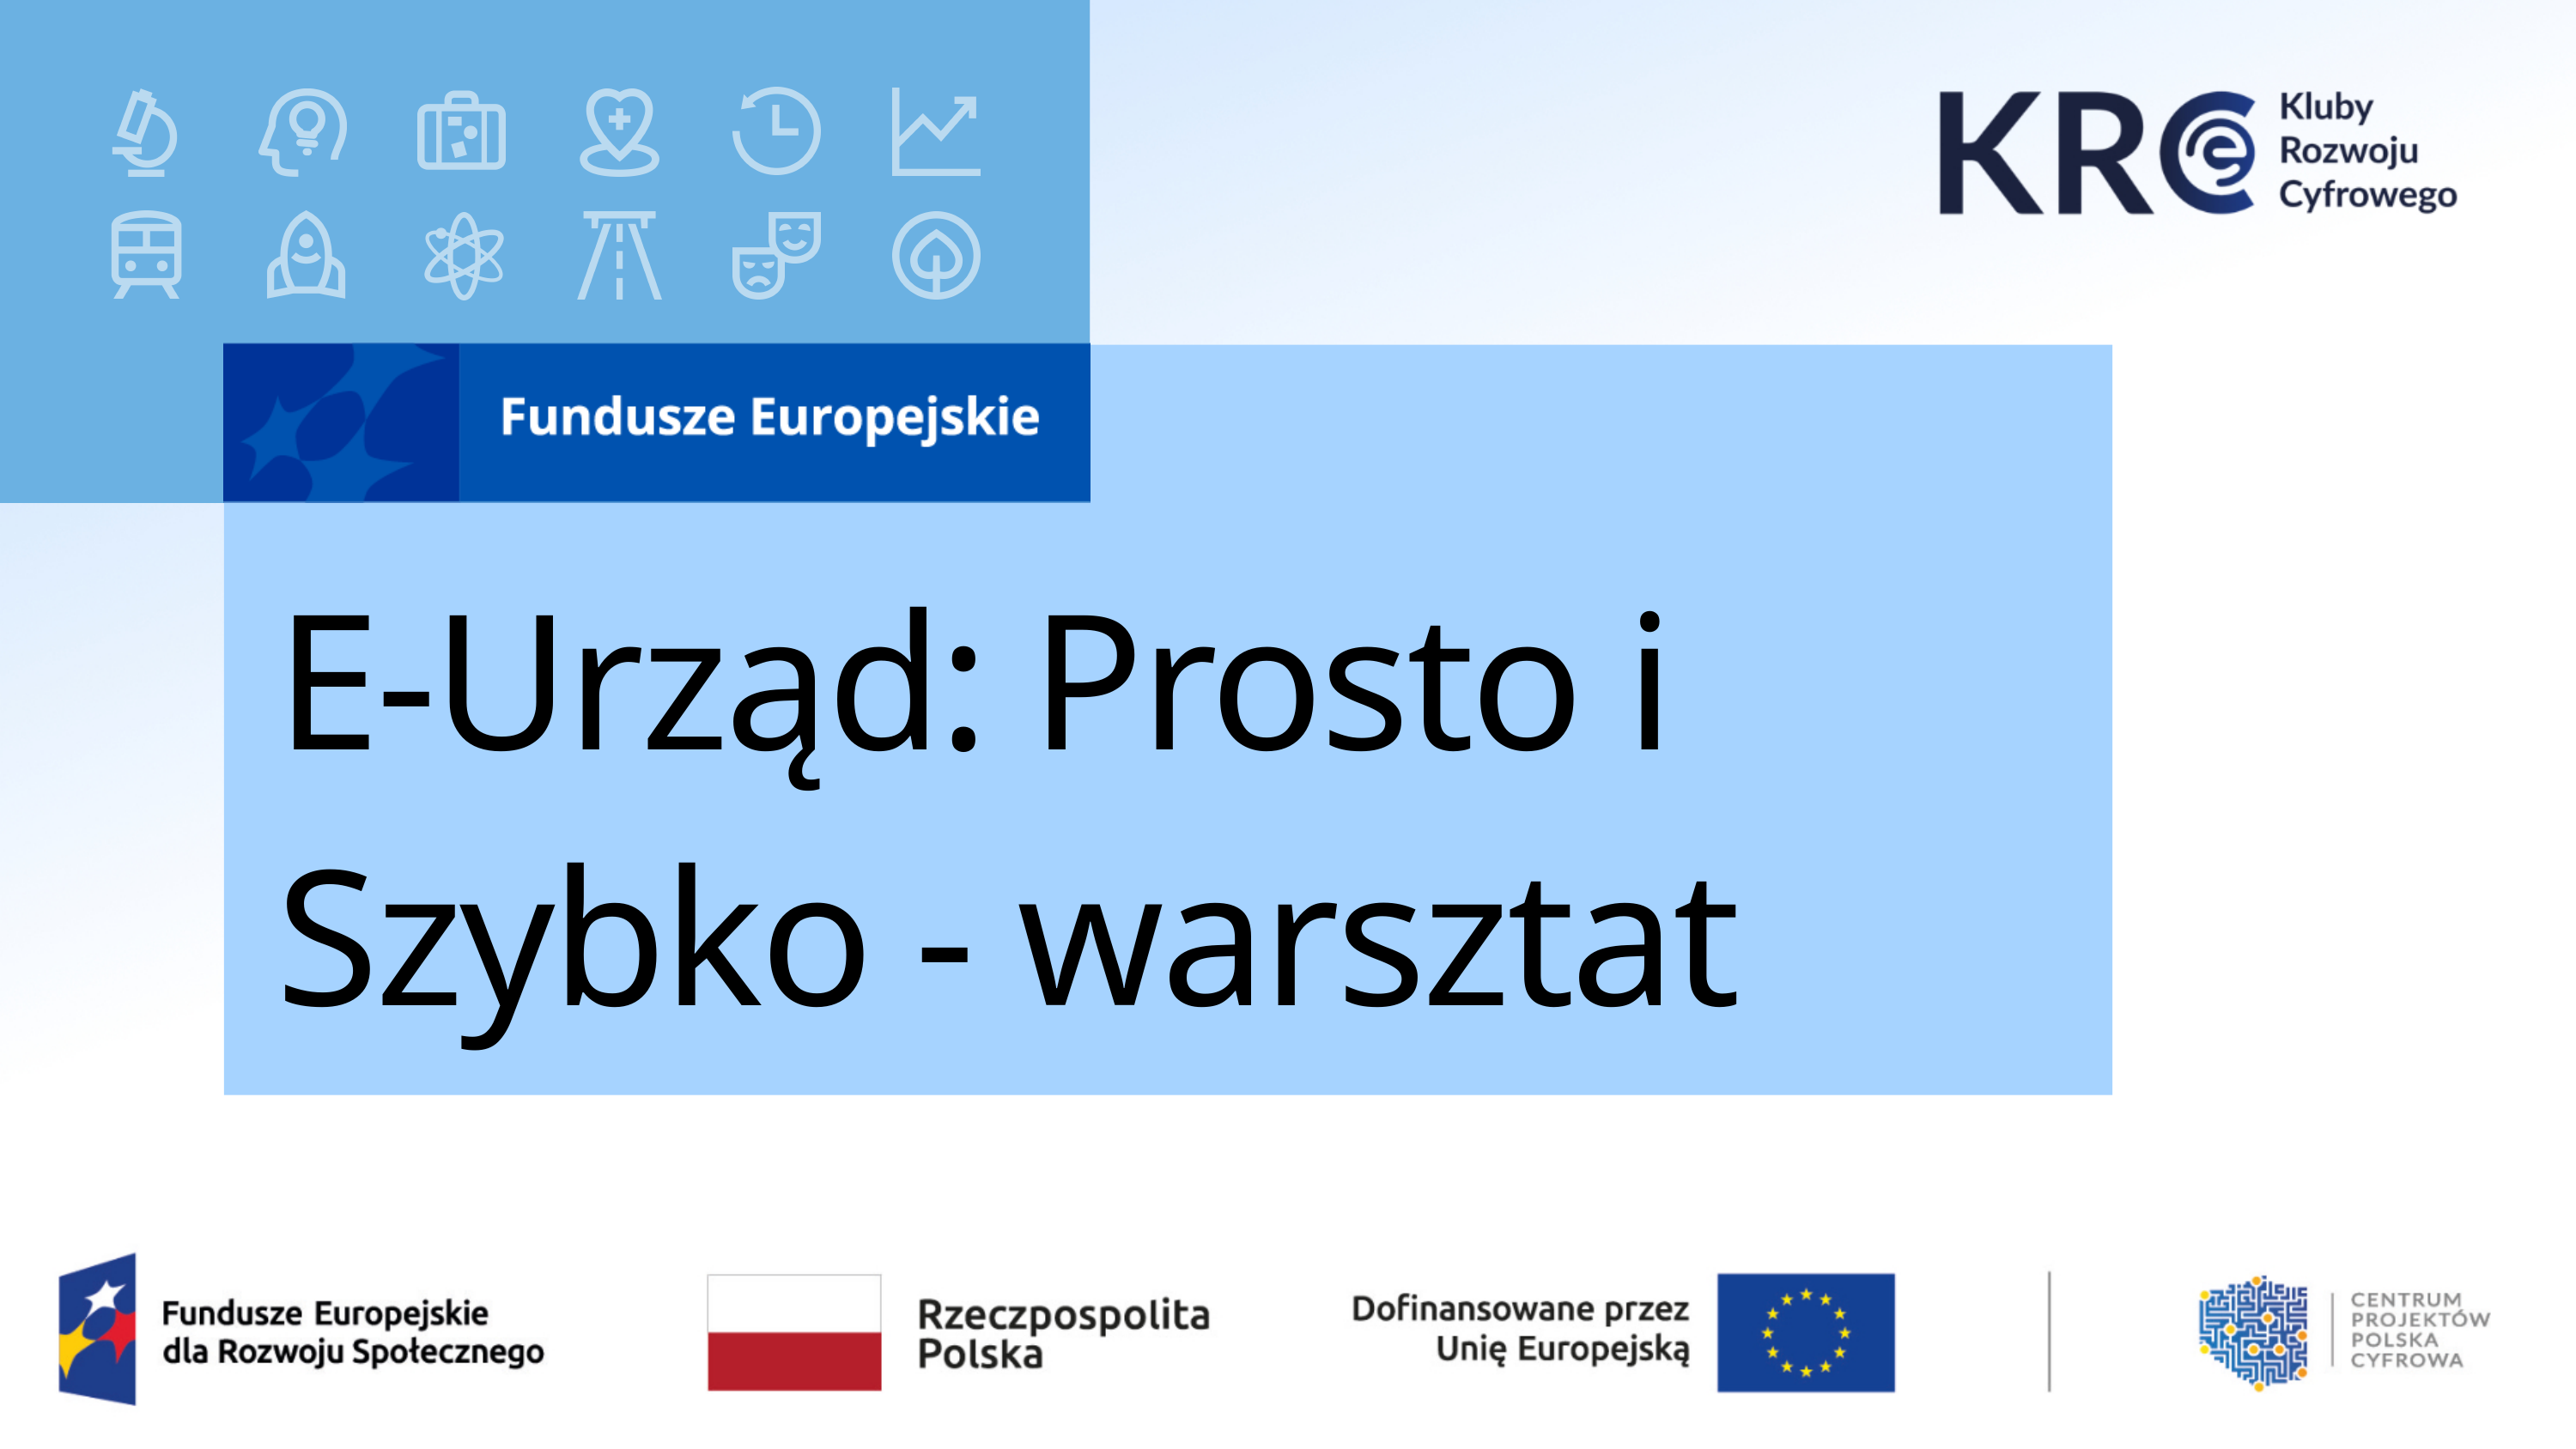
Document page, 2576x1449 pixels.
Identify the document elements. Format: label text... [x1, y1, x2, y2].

picture [892, 88, 981, 176]
picture [100, 88, 189, 177]
text_box [0, 0, 1091, 1095]
picture [417, 86, 506, 174]
picture [732, 212, 821, 300]
picture [258, 88, 347, 177]
picture [575, 88, 664, 177]
picture [262, 210, 350, 299]
picture [0, 0, 2576, 1449]
subtitle E-Urząd: Prosto i Szybko - warsztat [276, 414, 2208, 1196]
picture [102, 210, 191, 299]
picture [575, 211, 664, 300]
picture [420, 212, 508, 300]
picture [892, 211, 981, 300]
picture [732, 87, 821, 175]
text_box [1091, 344, 2113, 414]
